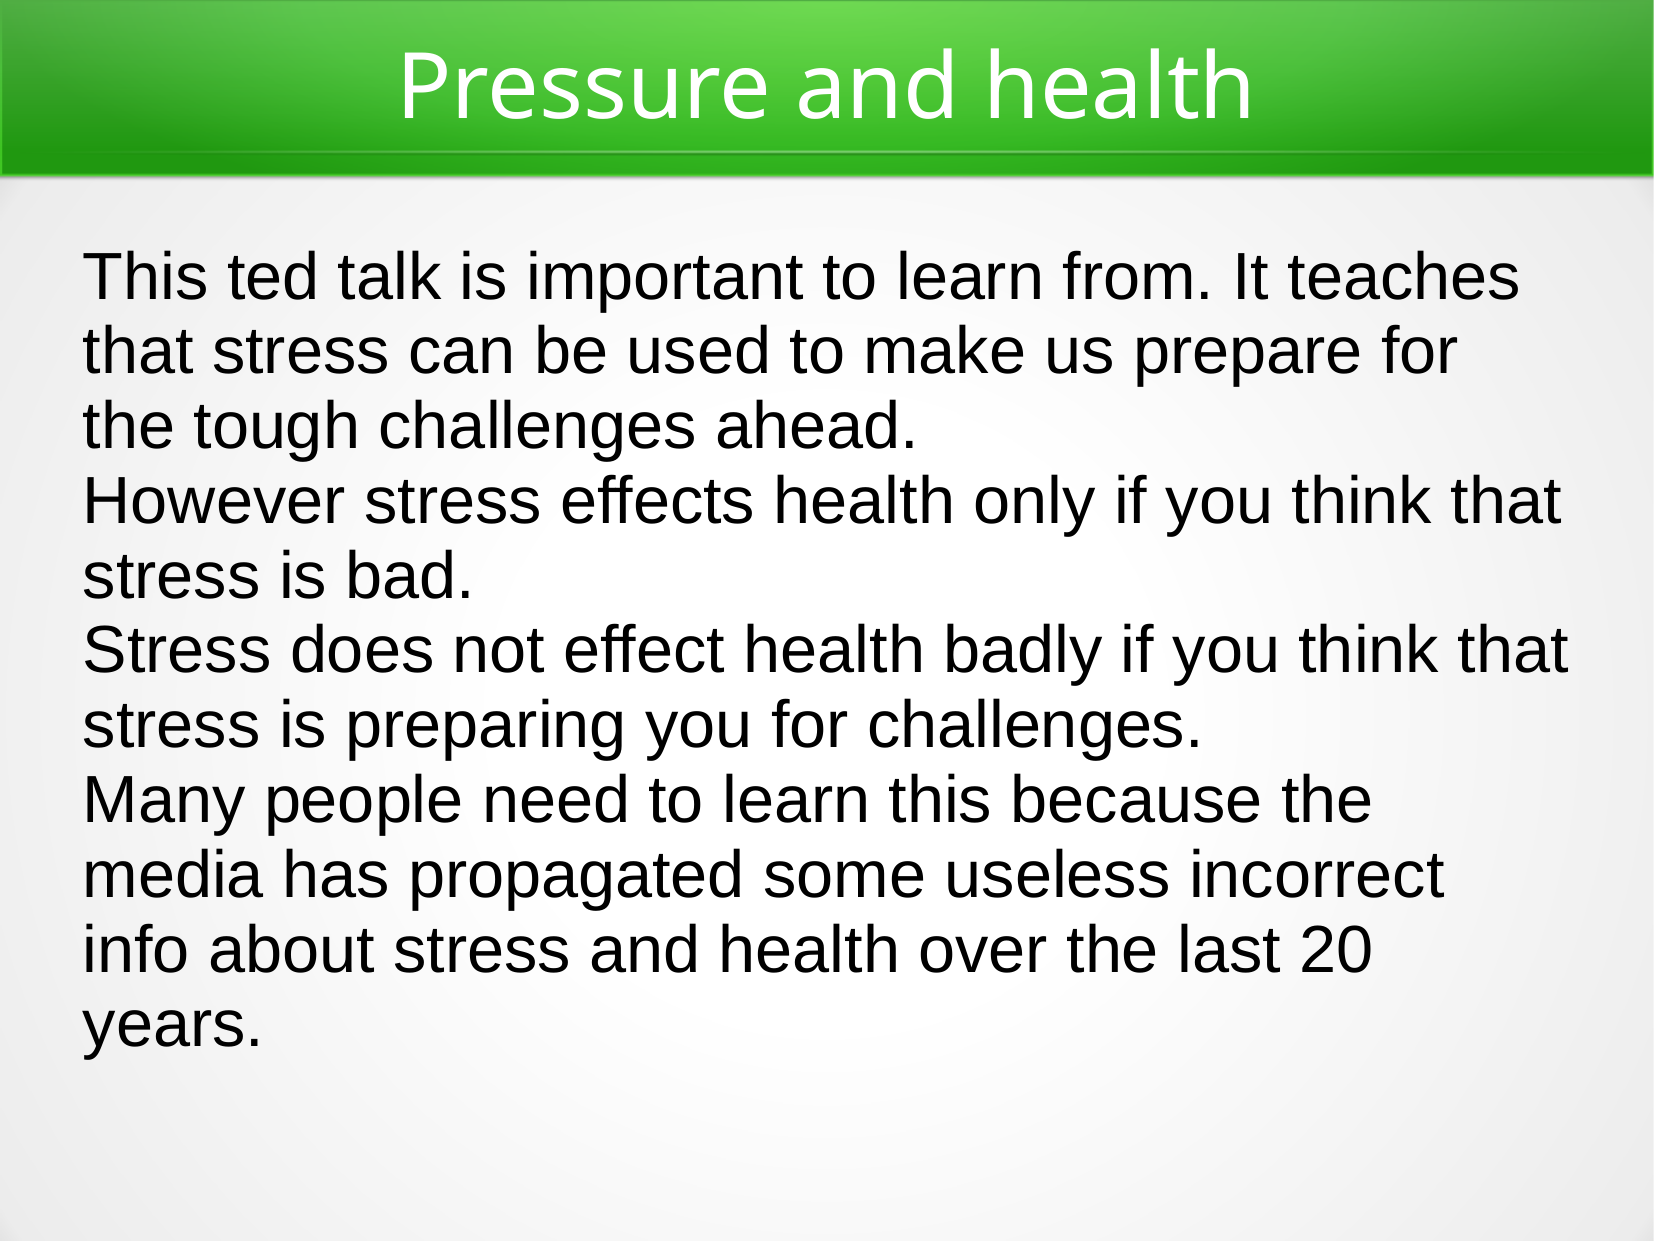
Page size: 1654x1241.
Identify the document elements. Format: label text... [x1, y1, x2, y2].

picture [0, 0, 1654, 1241]
subtitle This ted talk is important to learn from. It teaches that stress can be used to make us prepare for the tough challenges ahead. However stress effects health only if you think that stress is bad. Stress does not effect health badly if you think that stress is preparing you for challenges. Many people need to learn this because the media has propagated some useless incorrect info about stress and health over the last 20 years. [82, 238, 1571, 1062]
title Pressure and health [82, 11, 1571, 154]
